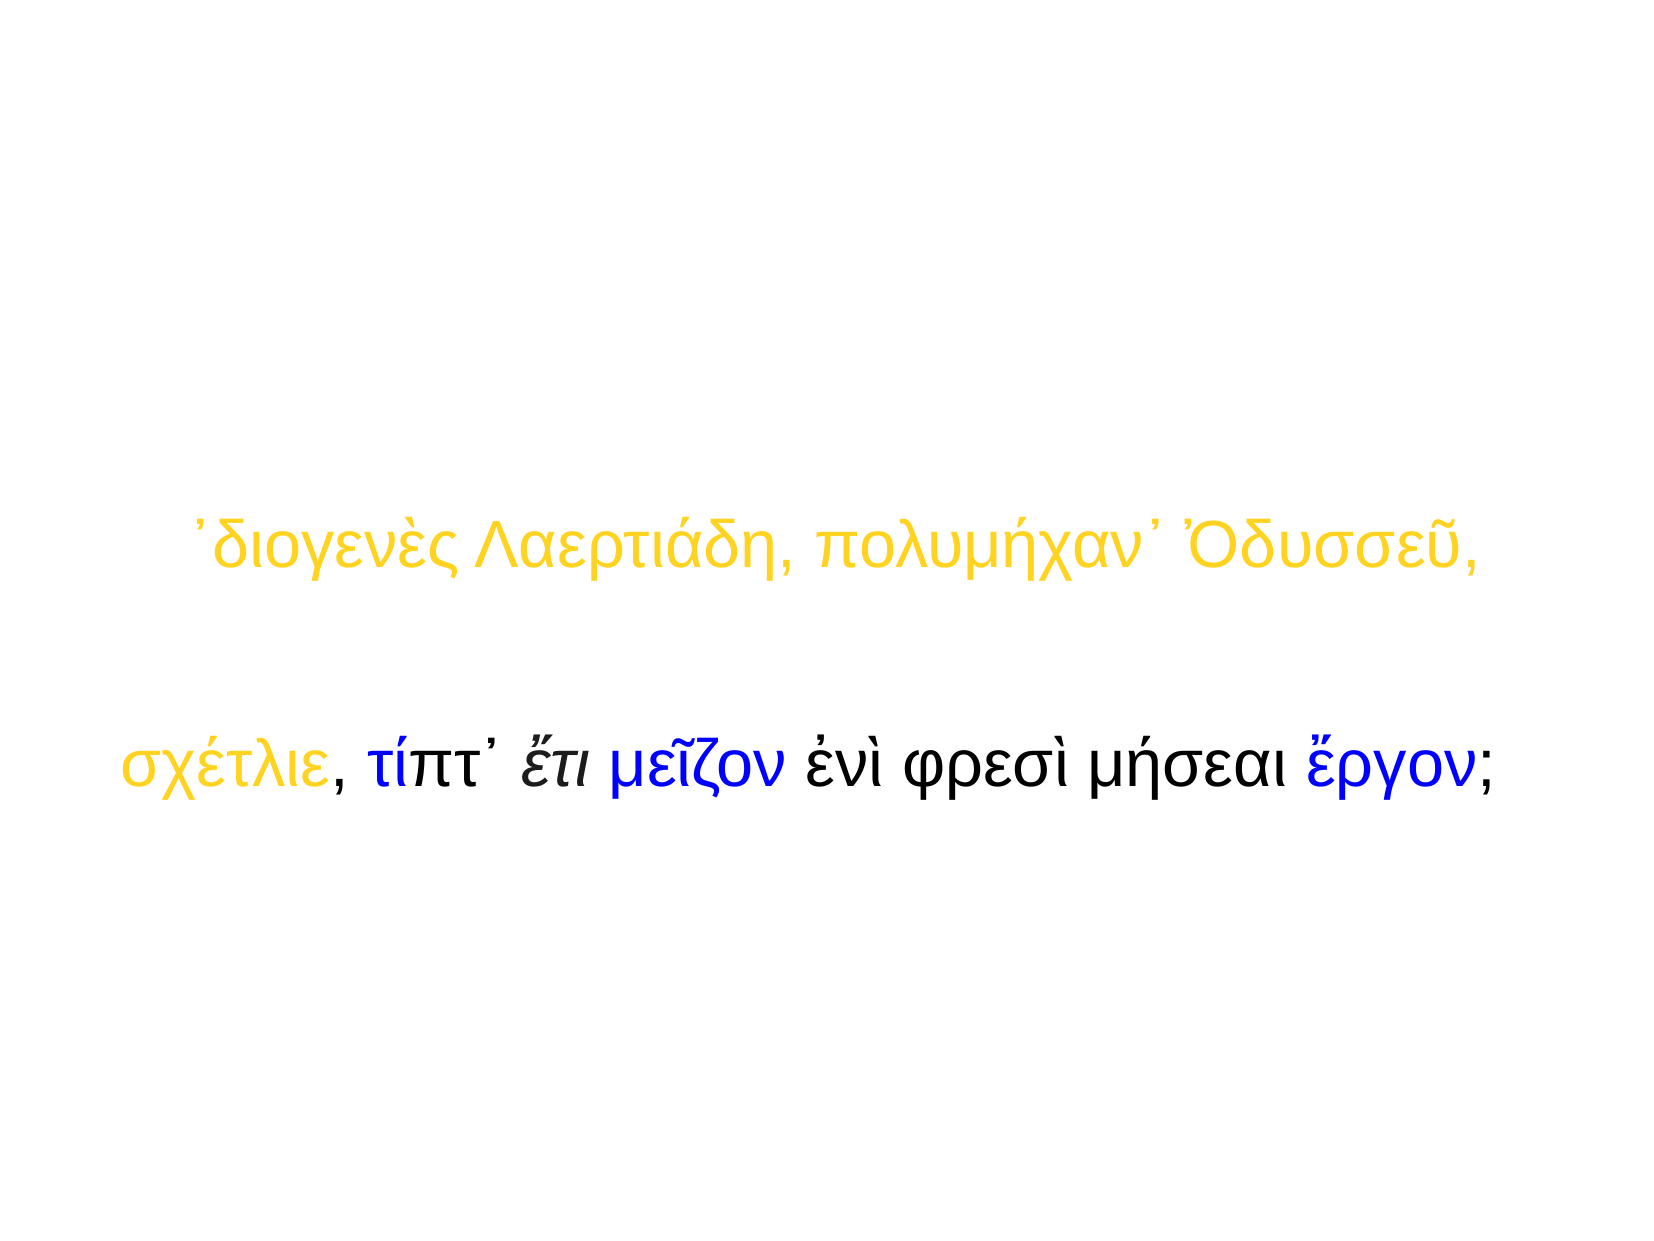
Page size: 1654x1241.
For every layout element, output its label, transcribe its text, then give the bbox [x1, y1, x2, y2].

subtitle ᾽διογενὲς Λαερτιάδη, πολυμήχαν᾽ Ὀδυσσεῦ, σχέτλιε, τίπτ᾽ ἔτι μεῖζον ἐνὶ φρεσὶ μήσεαι ἔργον; [82, 290, 1571, 1010]
